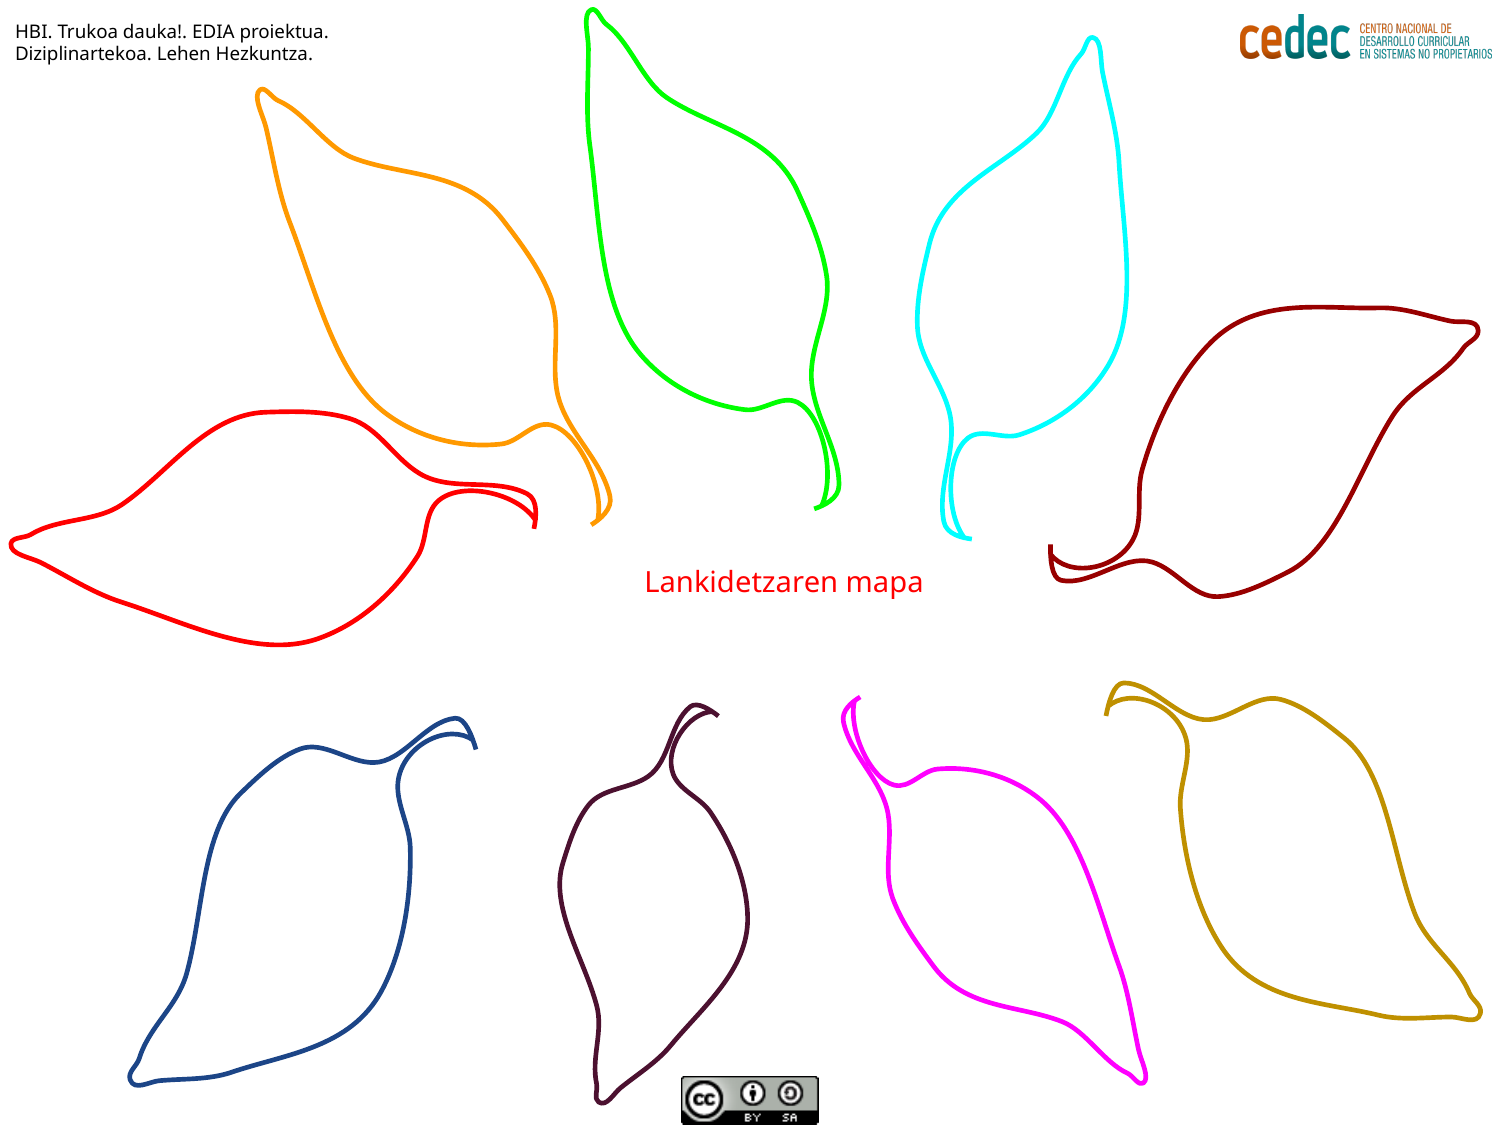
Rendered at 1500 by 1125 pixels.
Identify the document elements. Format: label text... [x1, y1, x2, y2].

picture [681, 1076, 819, 1125]
text_box Lankidetzaren mapa [465, 556, 1104, 664]
text_box HBI. Trukoa dauka!. EDIA proiektua. Diziplinartekoa. Lehen Hezkuntza. [0, 9, 493, 75]
picture [1240, 14, 1492, 60]
